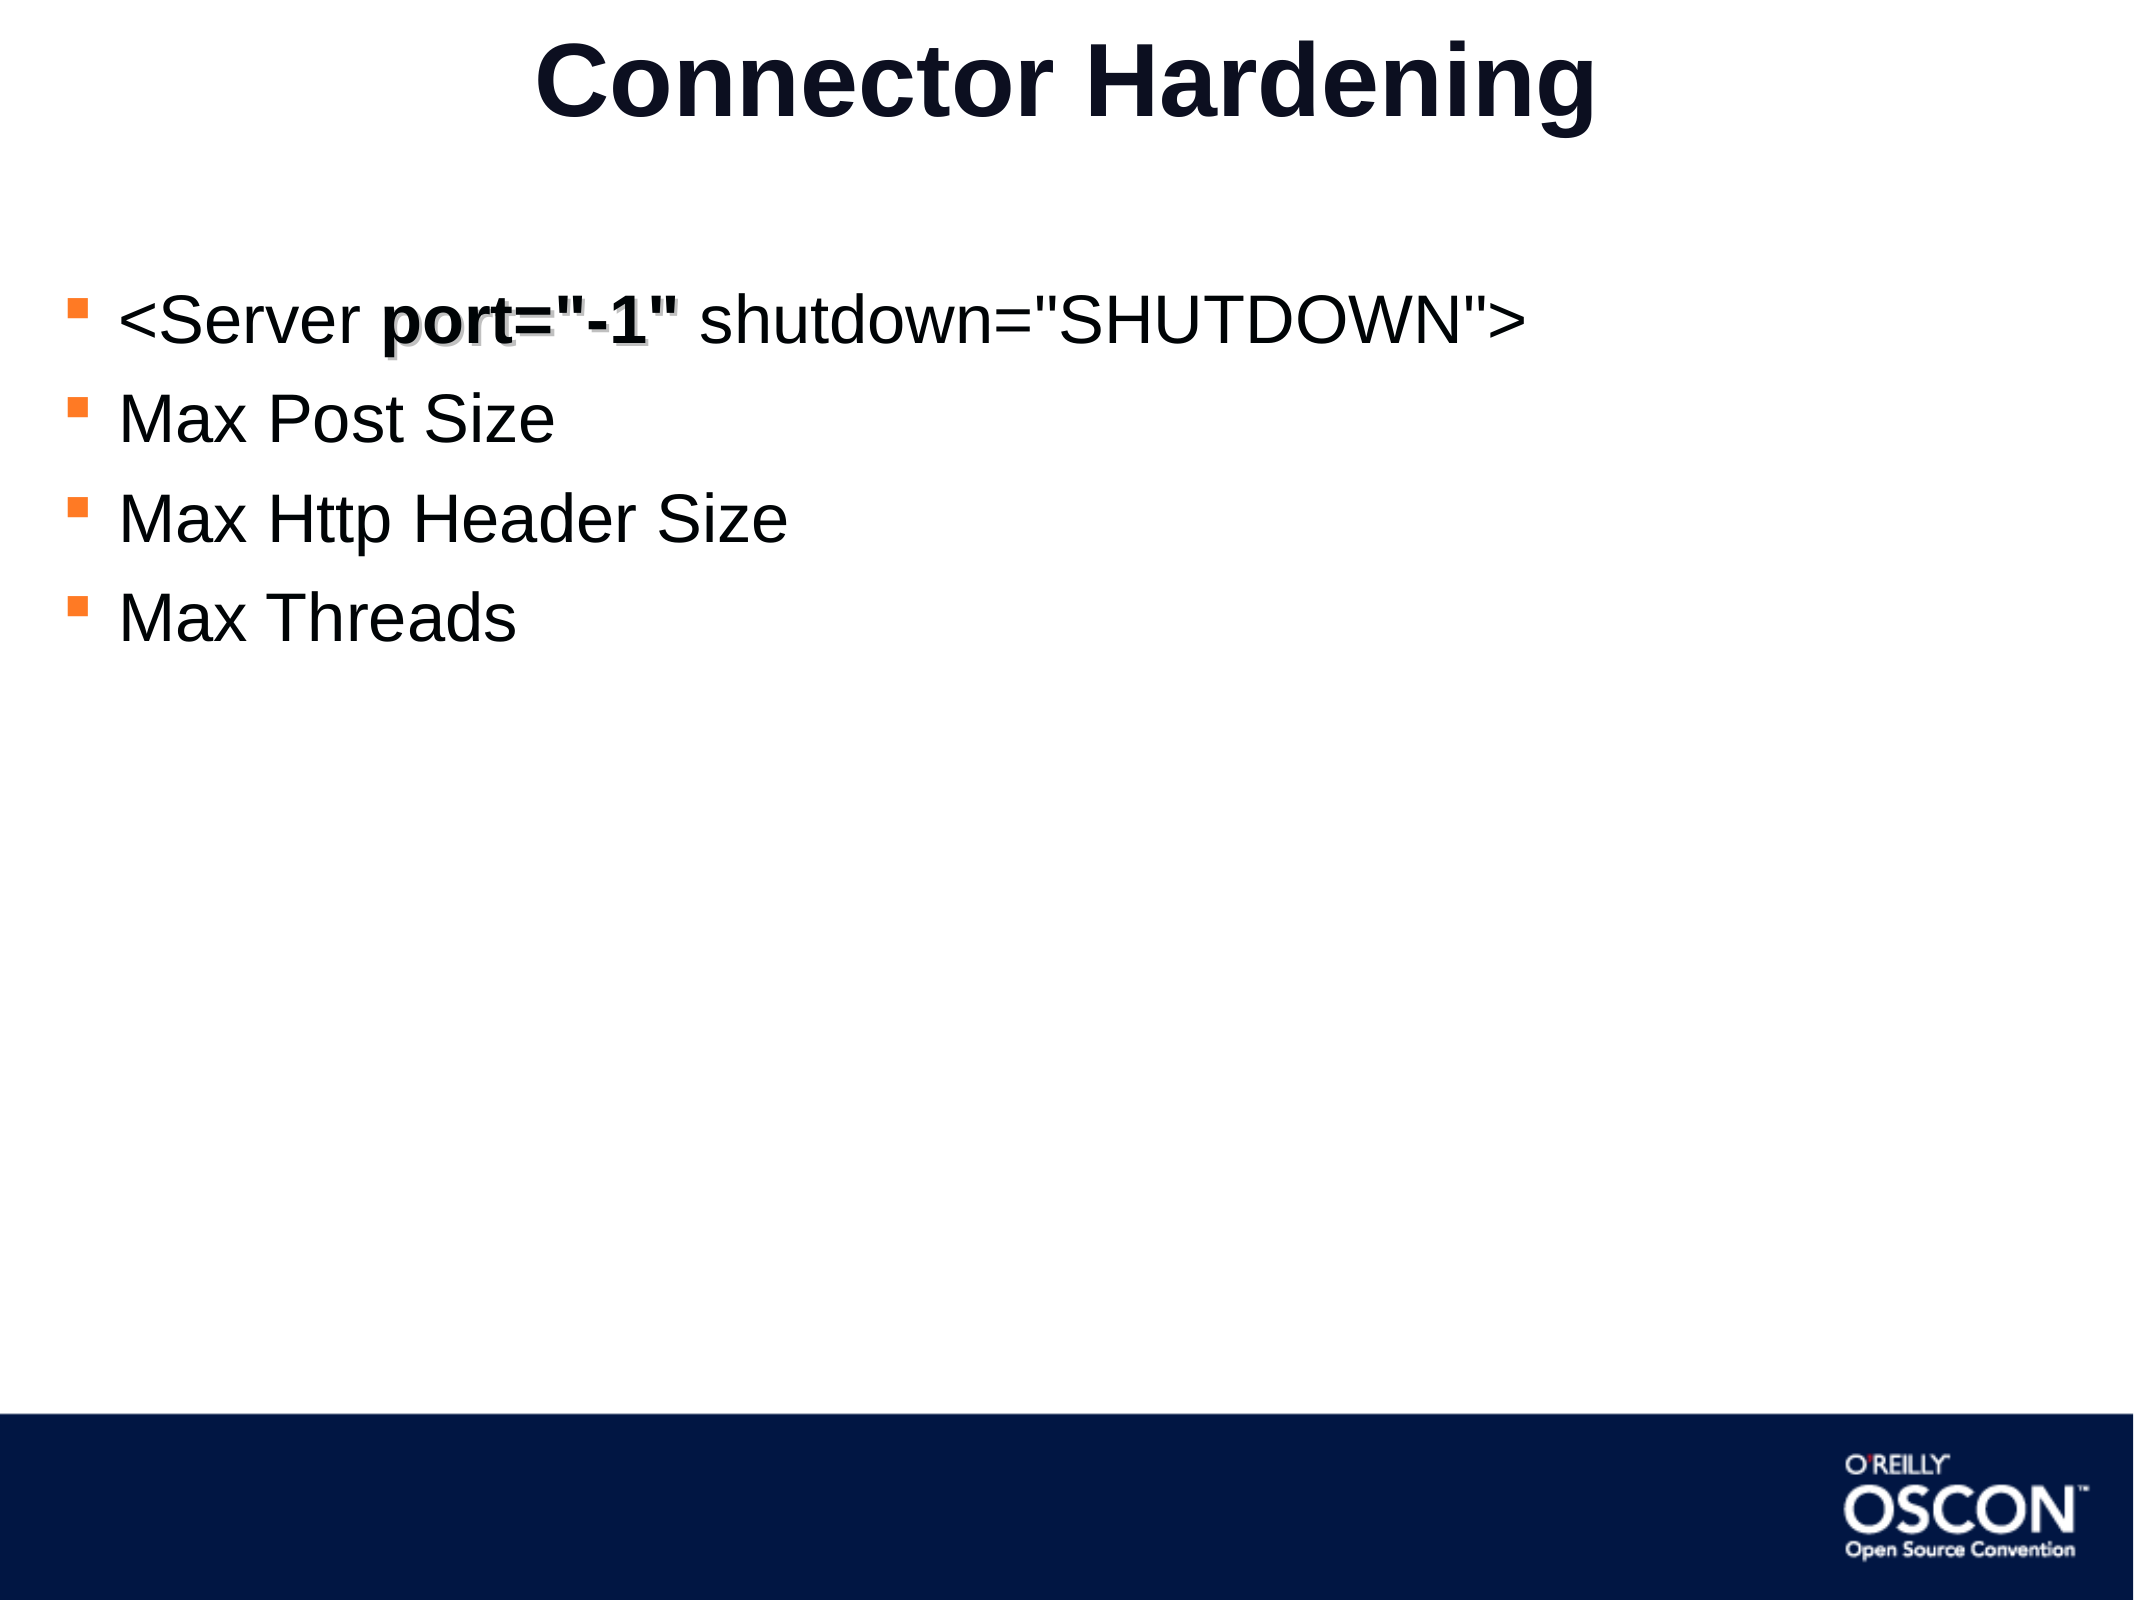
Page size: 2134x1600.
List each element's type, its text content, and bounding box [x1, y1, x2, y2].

picture [0, 0, 2134, 1600]
list <Server port="-1" shutdown="SHUTDOWN"> Max Post Size Max Http Header Size Max Threads [47, 168, 2100, 1419]
title Connector Hardening [41, 0, 2094, 151]
